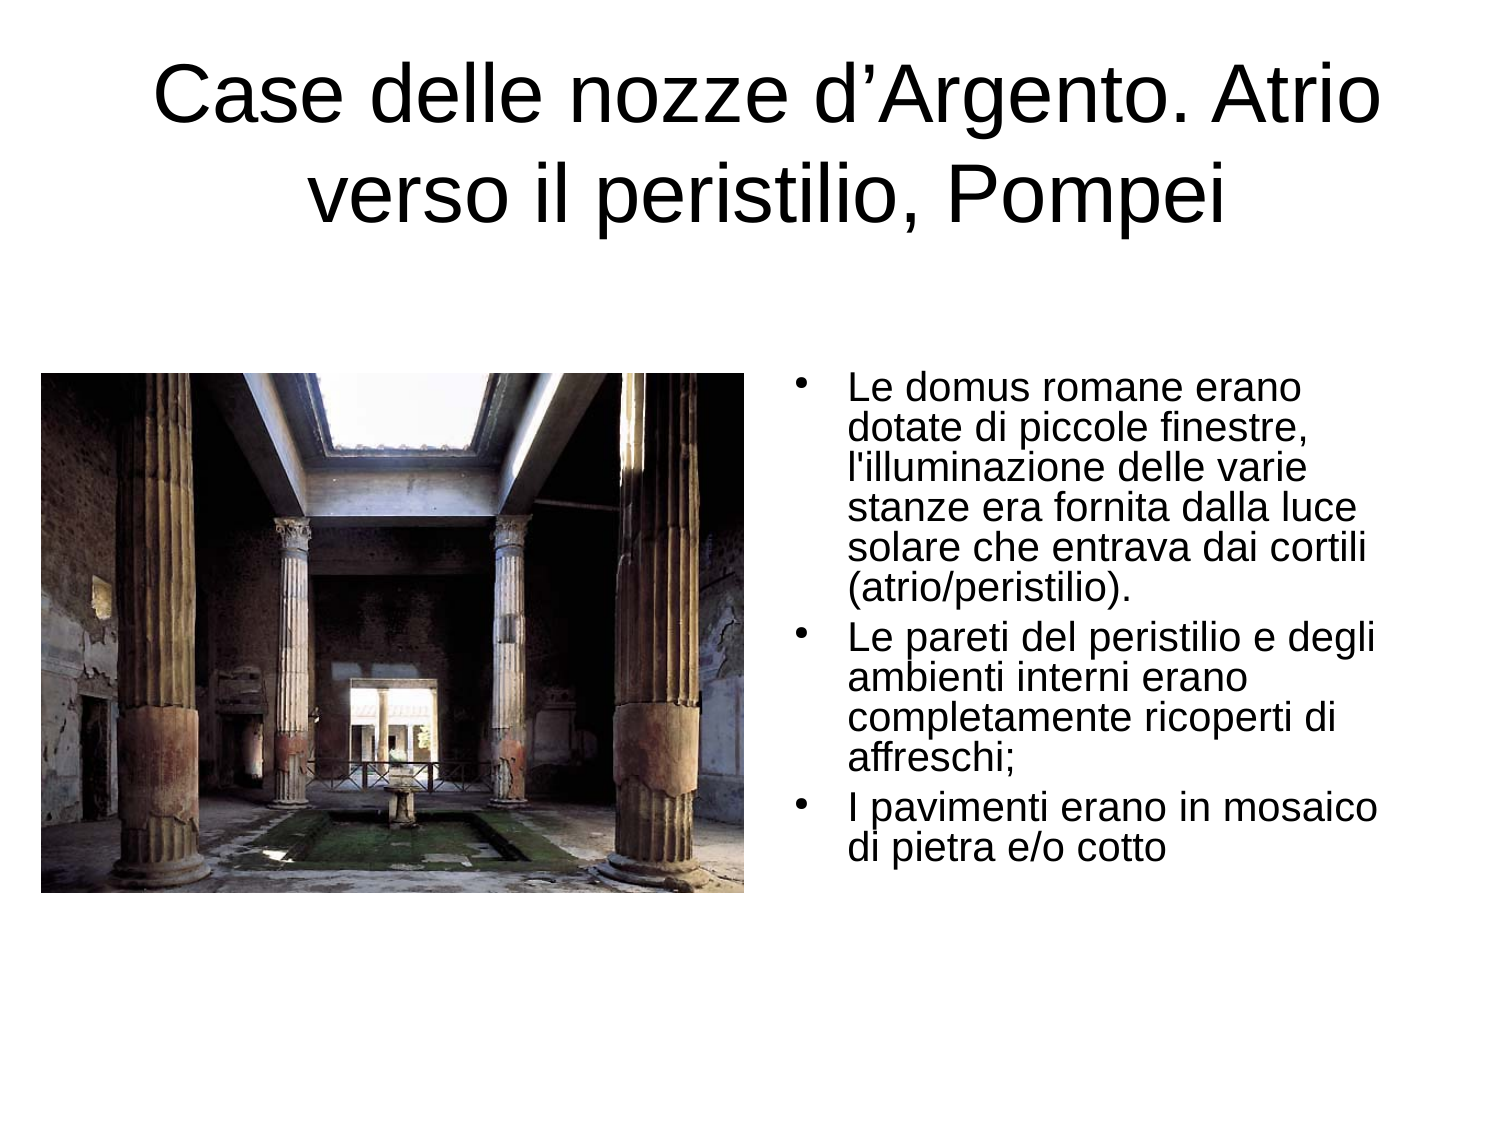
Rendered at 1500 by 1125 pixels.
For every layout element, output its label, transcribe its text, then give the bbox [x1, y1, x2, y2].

list Le domus romane erano dotate di piccole finestre, l'illuminazione delle varie stanze era fornita dalla luce solare che entrava dai cortili (atrio/peristilio). Le pareti del peristilio e degli ambienti interni erano completamente ricoperti di affreschi; I pavimenti erano in mosaico di pietra e/o cotto [761, 361, 1426, 965]
title Case delle nozze d’Argento. Atrio verso il peristilio, Pompei [75, 45, 1426, 233]
picture [41, 373, 744, 893]
